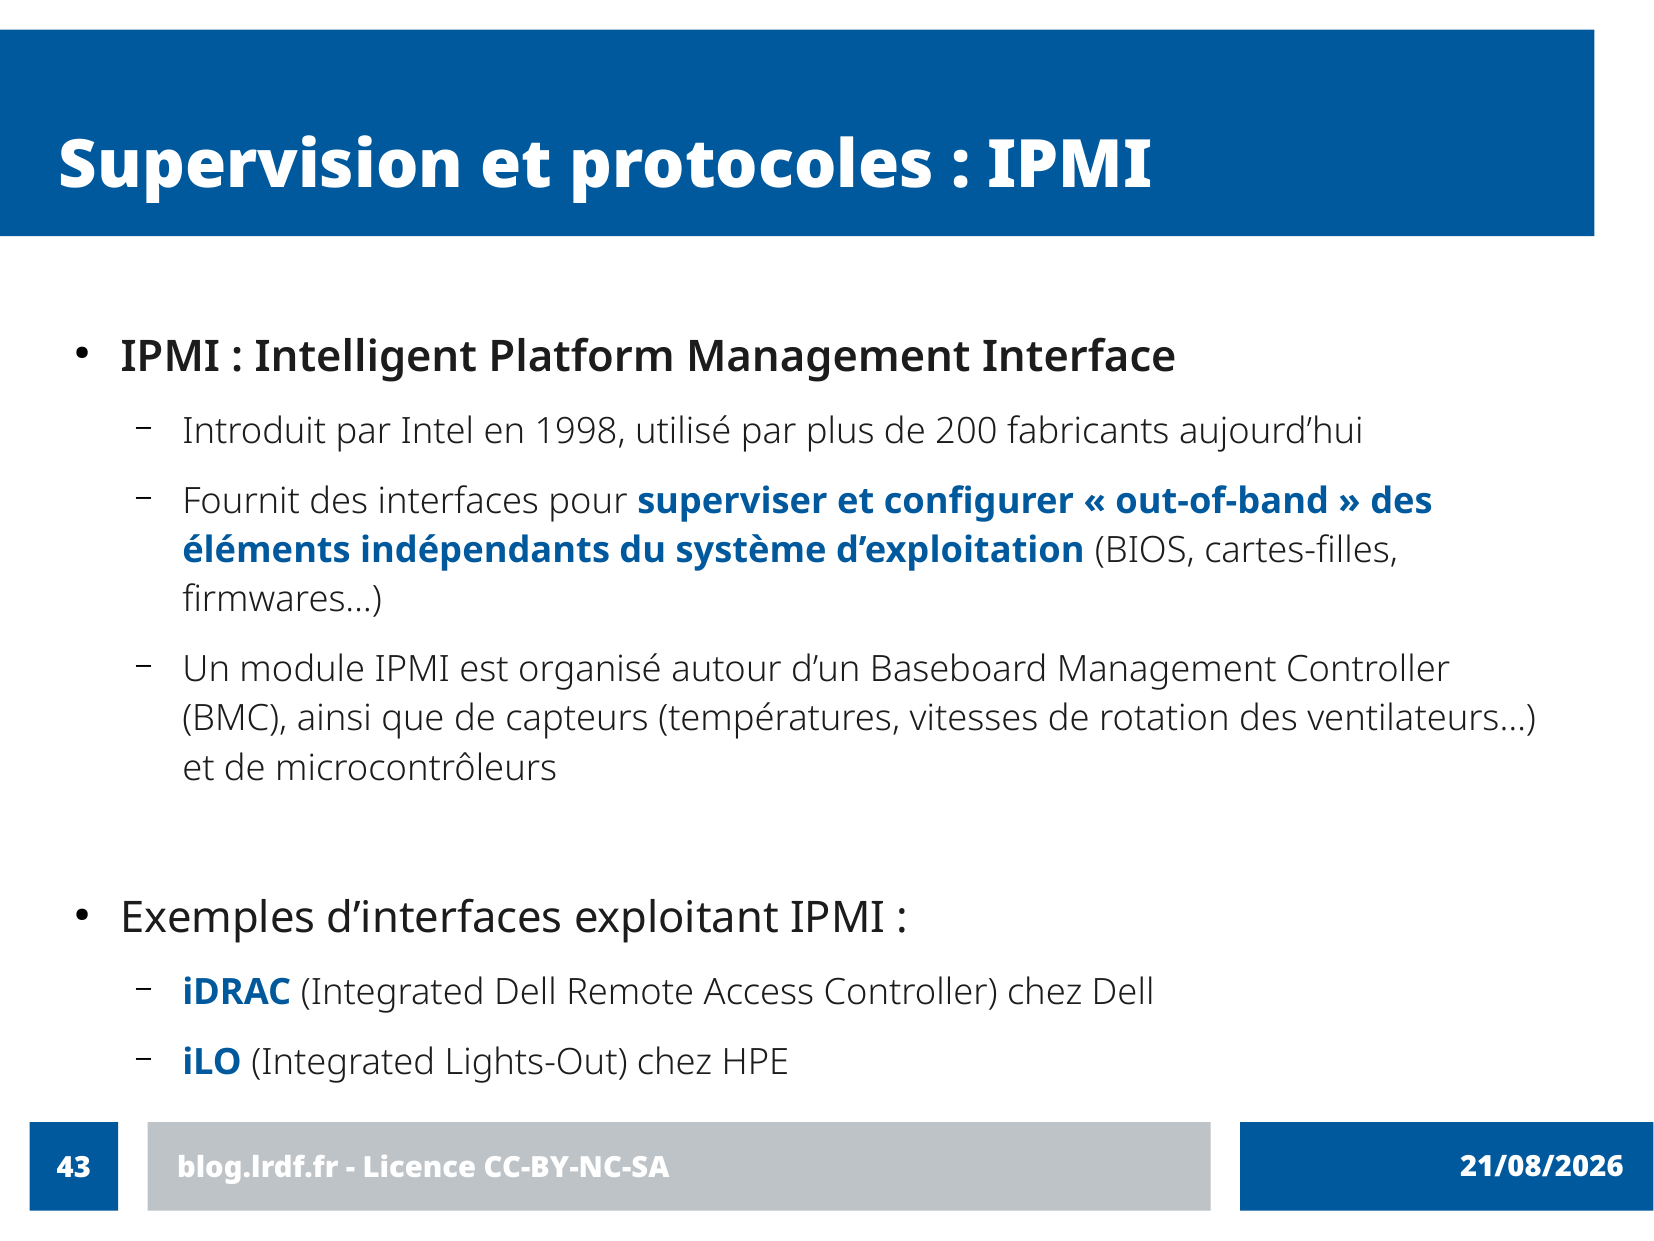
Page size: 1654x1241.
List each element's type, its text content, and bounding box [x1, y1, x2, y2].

title Supervision et protocoles : IPMI [59, 59, 1595, 207]
list IPMI : Intelligent Platform Management Interface Introduit par Intel en 1998, utilisé par plus de 200 fabricants aujourd’hui Fournit des interfaces pour superviser et configurer « out-of-band » des éléments indépendants du système d’exploitation (BIOS, cartes-filles, firmwares…) Un module IPMI est organisé autour d’un Baseboard Management Controller (BMC), ainsi que de capteurs (températures, vitesses de rotation des ventilateurs…) et de microcontrôleurs Exemples d’interfaces exploitant IPMI : iDRAC (Integrated Dell Remote Access Controller) chez Dell iLO (Integrated Lights-Out) chez HPE [59, 324, 1565, 1093]
